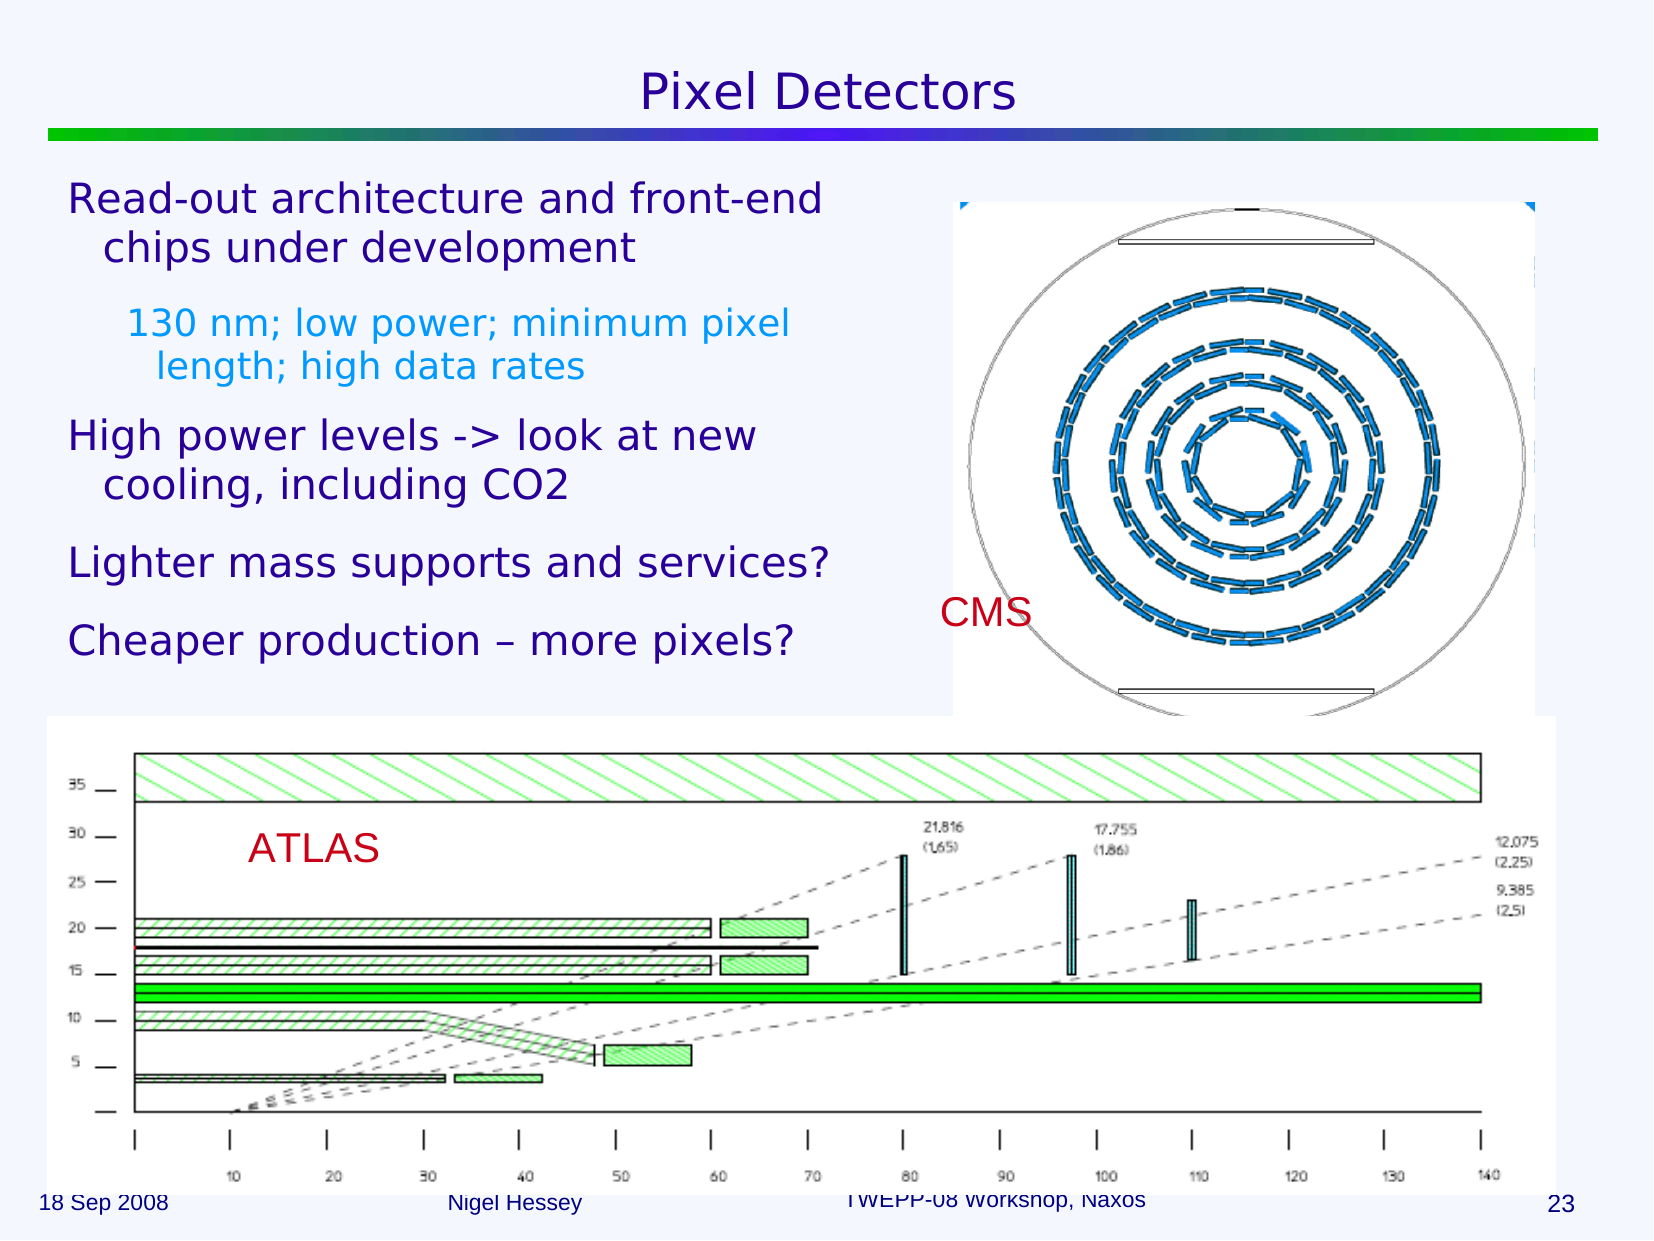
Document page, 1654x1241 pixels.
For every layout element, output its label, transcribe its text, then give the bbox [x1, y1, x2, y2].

text_box CMS [939, 588, 1033, 641]
picture [1563, 128, 1598, 141]
picture [47, 202, 1556, 1195]
title Pixel Detectors [95, 37, 1563, 146]
list Read-out architecture and front-end chips under development 130 nm; low power; minimum pixel length; high data rates High power levels -> look at new cooling, including CO2 Lighter mass supports and services? Cheaper production – more pixels? [49, 174, 860, 716]
picture [48, 128, 95, 141]
text_box ATLAS [248, 824, 381, 878]
